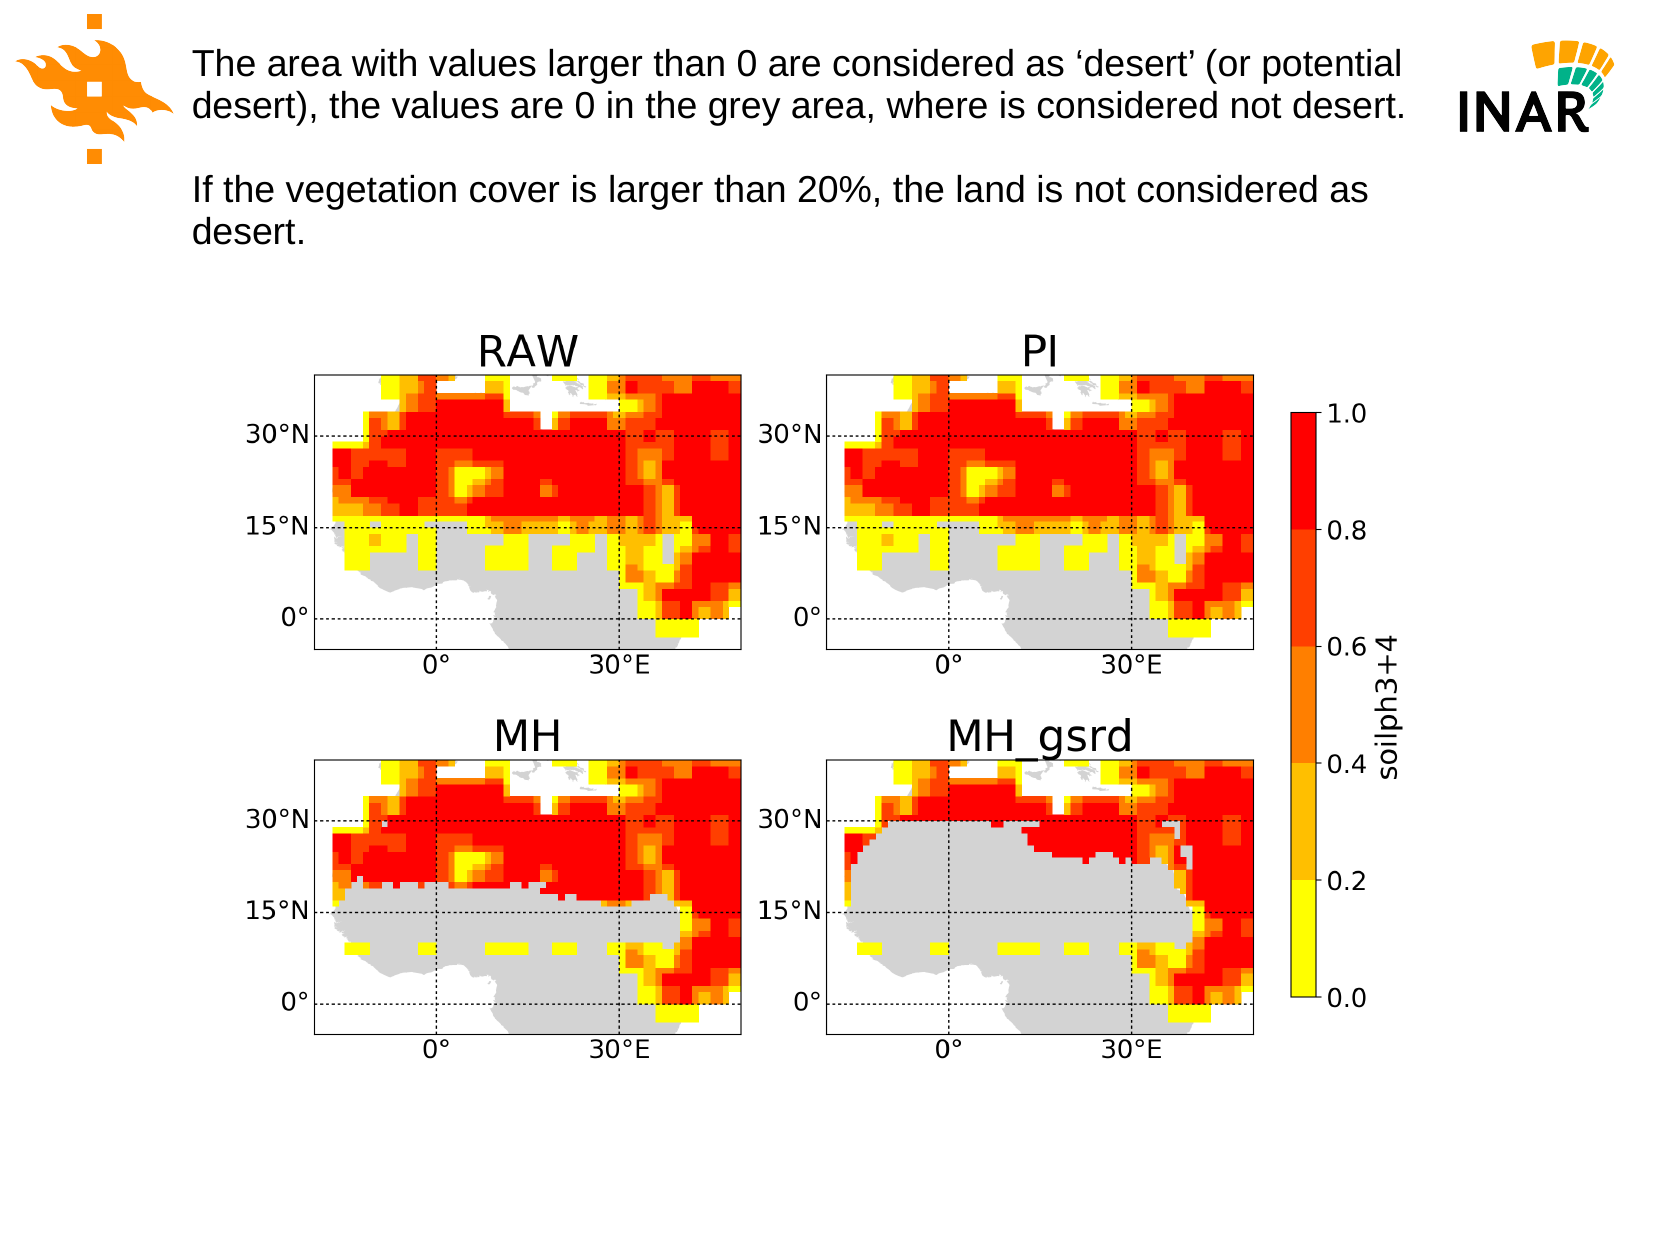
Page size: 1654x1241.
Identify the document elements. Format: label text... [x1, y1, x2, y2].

picture [0, 0, 188, 178]
picture [1417, 1, 1652, 179]
text_box The area with values larger than 0 are considered as ‘desert’ (or potential desert), the values are 0 in the grey area, where is considered not desert. If the vegetation cover is larger than 20%, the land is not considered as desert. [177, 35, 1453, 261]
picture [189, 287, 1441, 1123]
